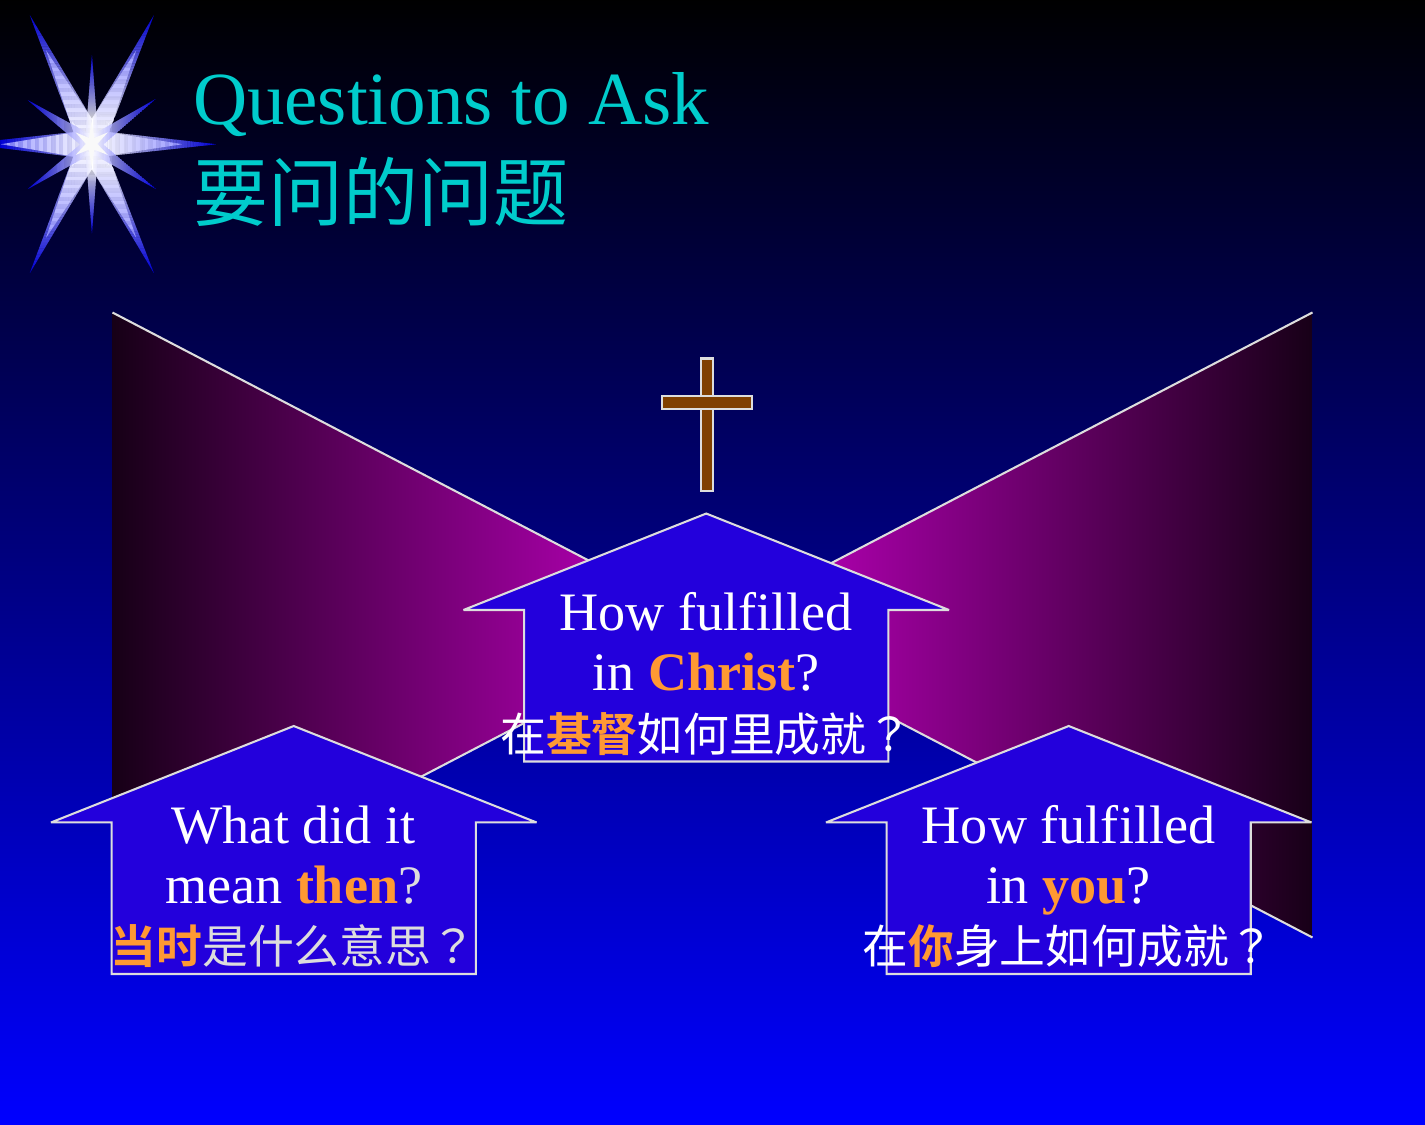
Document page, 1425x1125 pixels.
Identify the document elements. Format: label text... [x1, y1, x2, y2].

text_box [661, 358, 753, 492]
text_box How fulfilled in you? 在你身上如何成就？ [826, 726, 1312, 974]
title Questions to Ask 要问的问题 [178, 56, 1390, 244]
text_box What did it mean then? 当时是什么意思？ [51, 726, 537, 974]
text_box [834, 314, 1313, 936]
text_box How fulfilled in Christ? 在基督如何里成就？ [463, 513, 950, 762]
text_box [112, 314, 585, 797]
